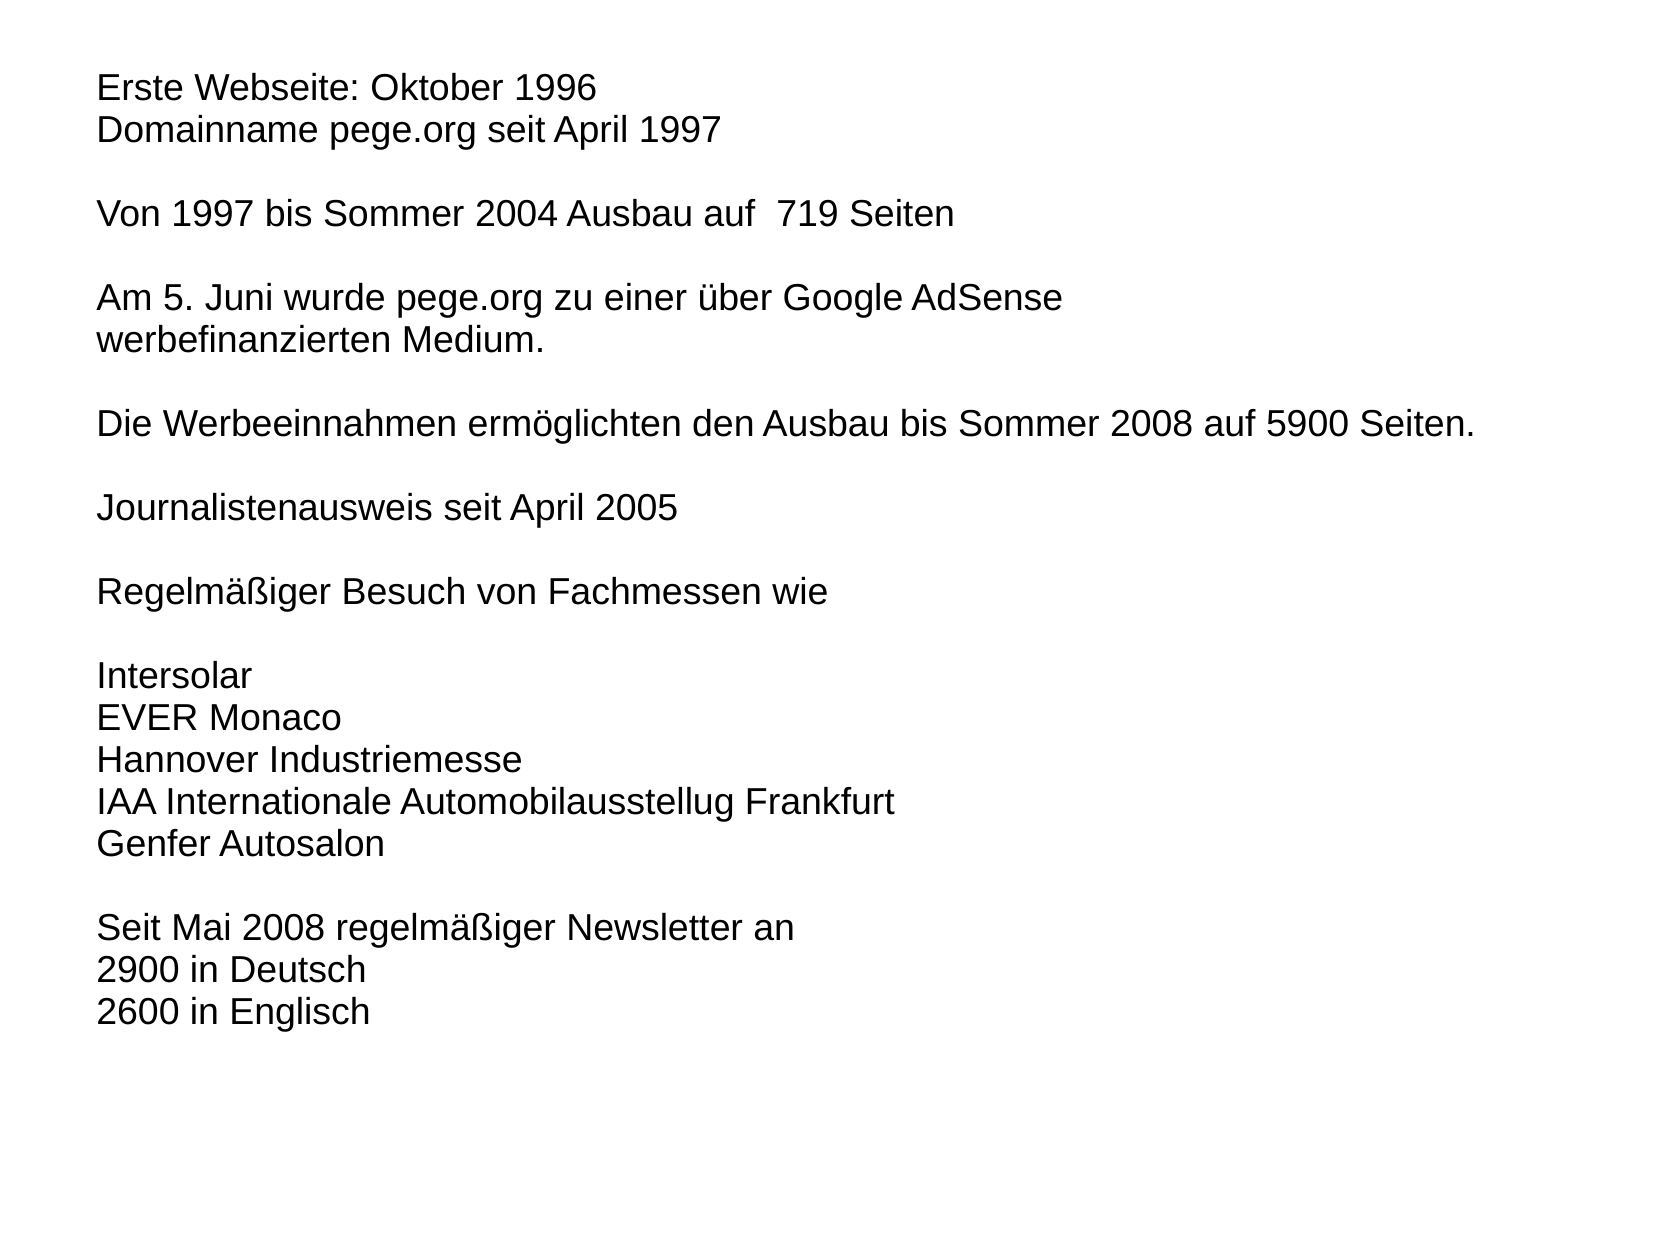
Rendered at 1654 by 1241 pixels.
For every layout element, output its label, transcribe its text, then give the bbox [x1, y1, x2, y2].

text_box Erste Webseite: Oktober 1996 Domainname pege.org seit April 1997 Von 1997 bis Sommer 2004 Ausbau auf 719 Seiten Am 5. Juni wurde pege.org zu einer über Google AdSense werbefinanzierten Medium. Die Werbeeinnahmen ermöglichten den Ausbau bis Sommer 2008 auf 5900 Seiten. Journalistenausweis seit April 2005 Regelmäßiger Besuch von Fachmessen wie Intersolar EVER Monaco Hannover Industriemesse IAA Internationale Automobilausstellug Frankfurt Genfer Autosalon Seit Mai 2008 regelmäßiger Newsletter an 2900 in Deutsch 2600 in Englisch [81, 59, 1492, 1041]
